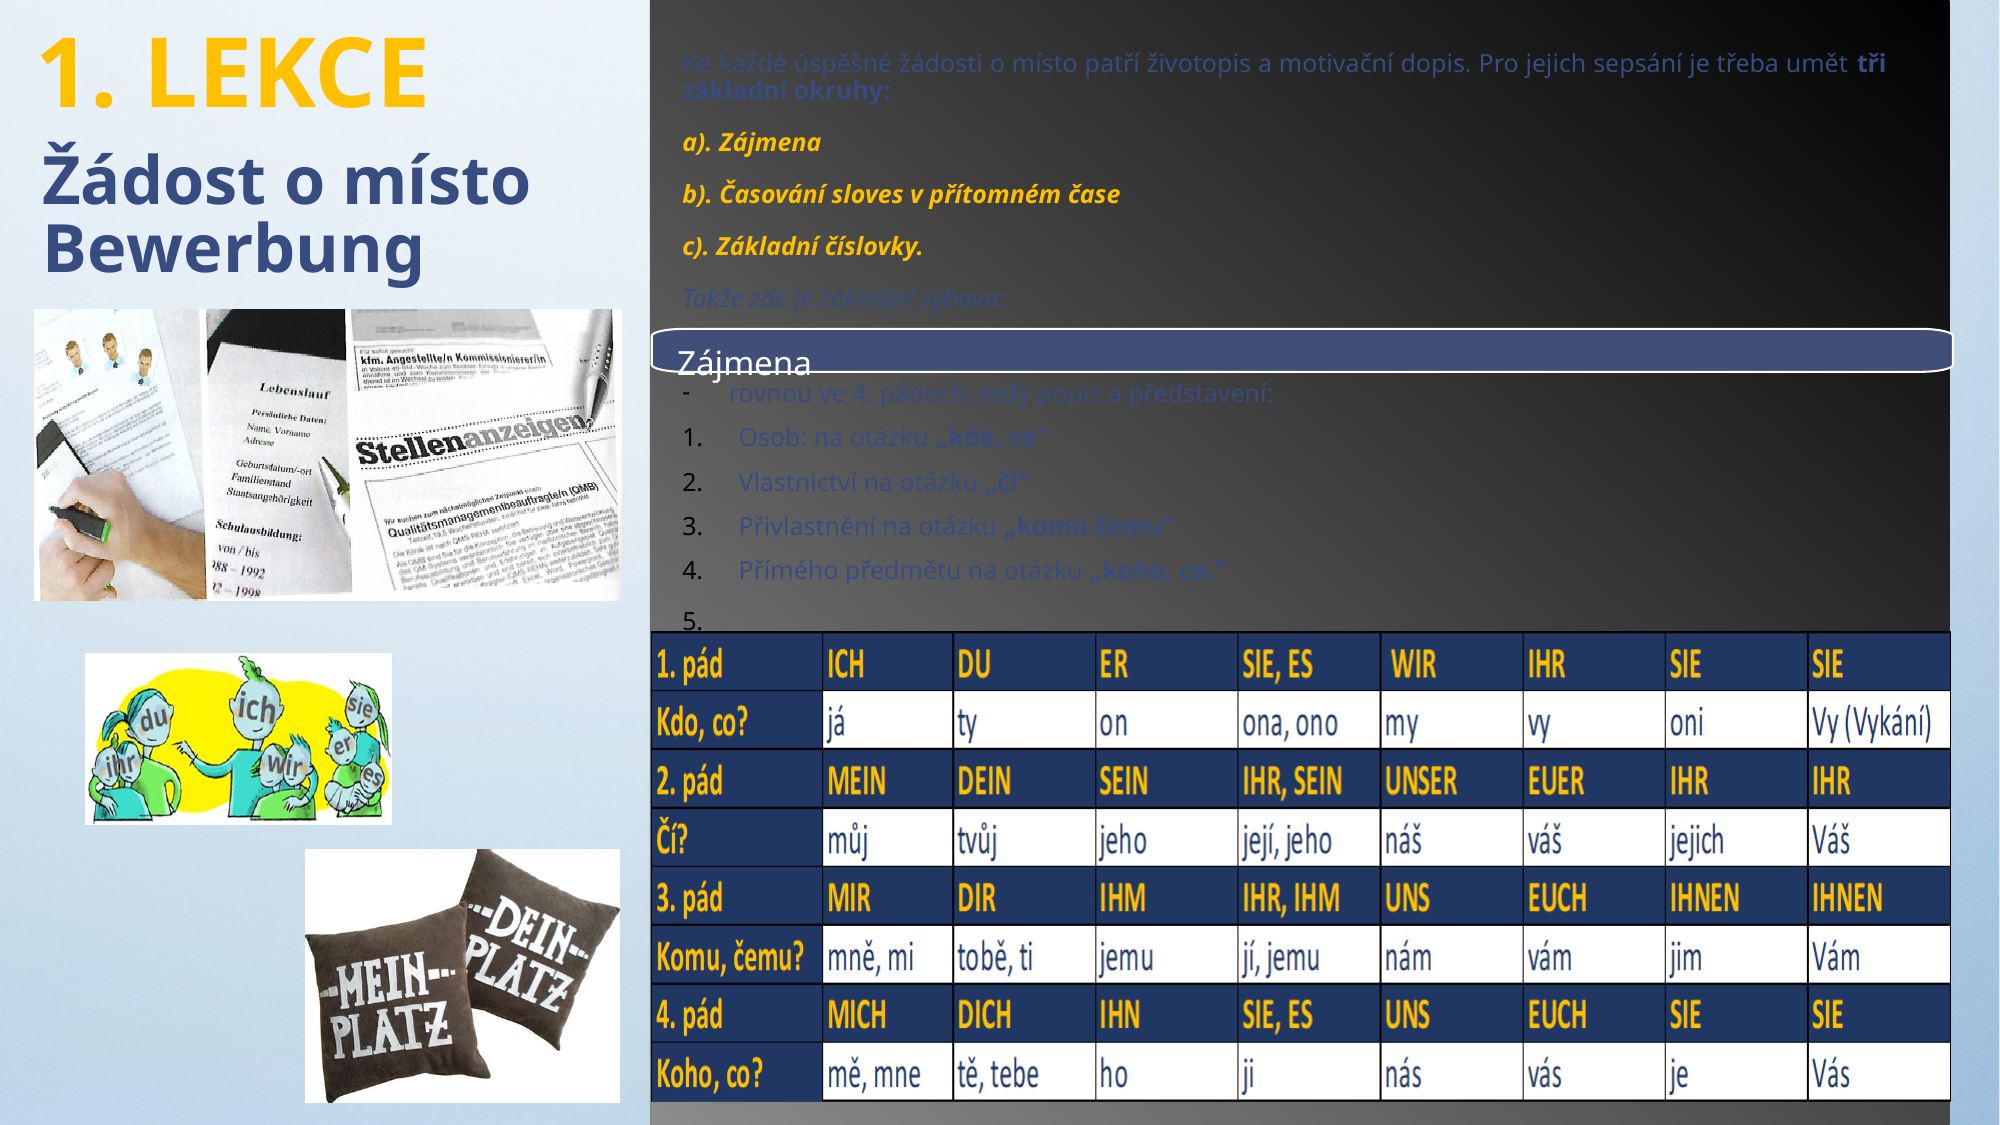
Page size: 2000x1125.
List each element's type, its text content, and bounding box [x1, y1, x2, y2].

text_box Žádost o místo Bewerbung [22, 139, 656, 290]
text_box Zájmena [651, 328, 1954, 372]
title 1. LEKCE [15, 6, 527, 140]
picture [85, 653, 392, 825]
list [655, 41, 662, 332]
text_box Ke každé úspěšné žádosti o místo patří životopis a motivační dopis. Pro jejich sepsání je třeba umět tři základní okruhy: a). Zájmena b). Časování sloves v přítomném čase c). Základní číslovky. Takže zde je základní výbava: rovnou ve 4. pádech, tedy popis a představení: Osob: na otázku „kdo, co“ Vlastnictví na otázku „čí“ Přivlastnění na otázku „komu čemu“ Přímého předmětu na otázku „koho, co.“ [662, 41, 1957, 654]
picture [305, 849, 620, 1103]
picture [34, 309, 622, 602]
picture [651, 631, 1952, 1103]
list [655, 369, 662, 631]
